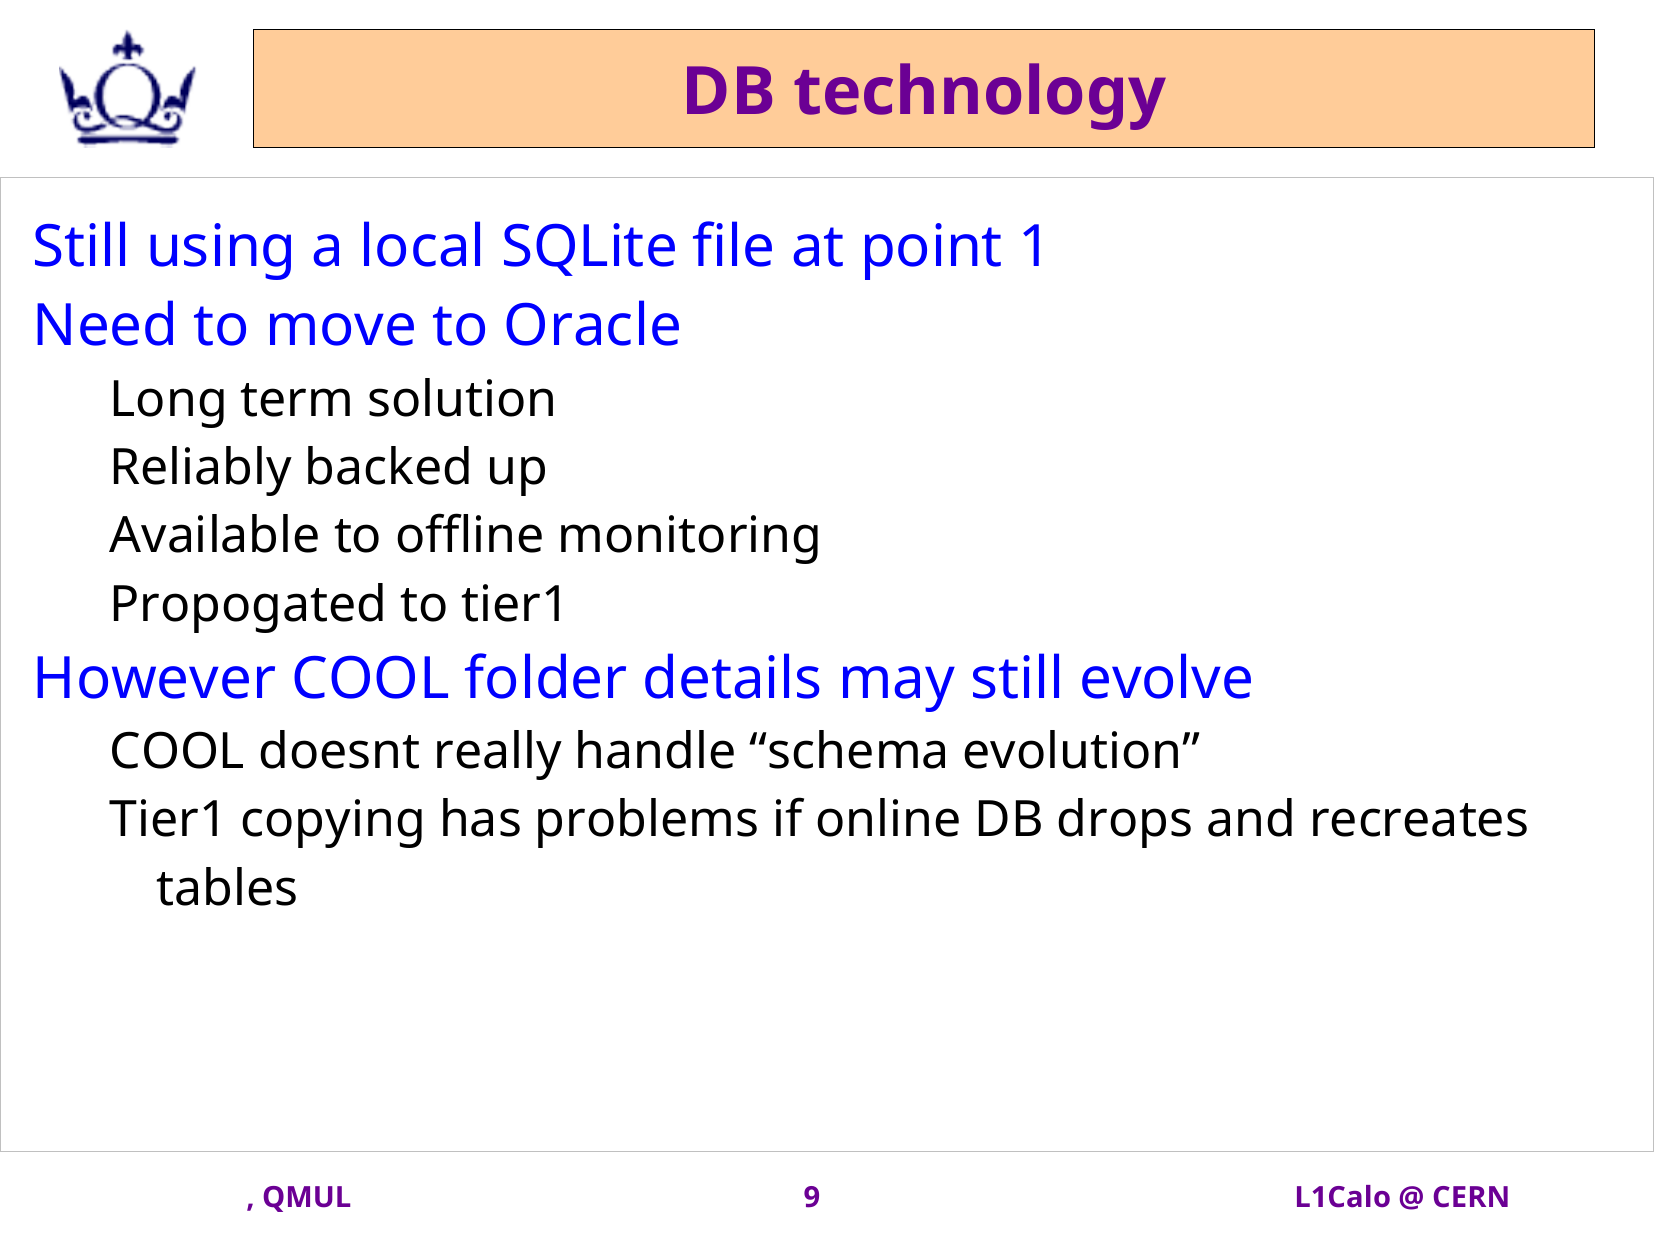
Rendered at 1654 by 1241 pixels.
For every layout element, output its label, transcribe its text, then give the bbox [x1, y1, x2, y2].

title DB technology [253, 29, 1595, 148]
picture [59, 29, 200, 148]
list Still using a local SQLite file at point 1 Need to move to Oracle Long term solution Reliably backed up Available to offline monitoring Propogated to tier1 However COOL folder details may still evolve COOL doesnt really handle “schema evolution” Tier1 copying has problems if online DB drops and recreates tables [15, 204, 1634, 1124]
